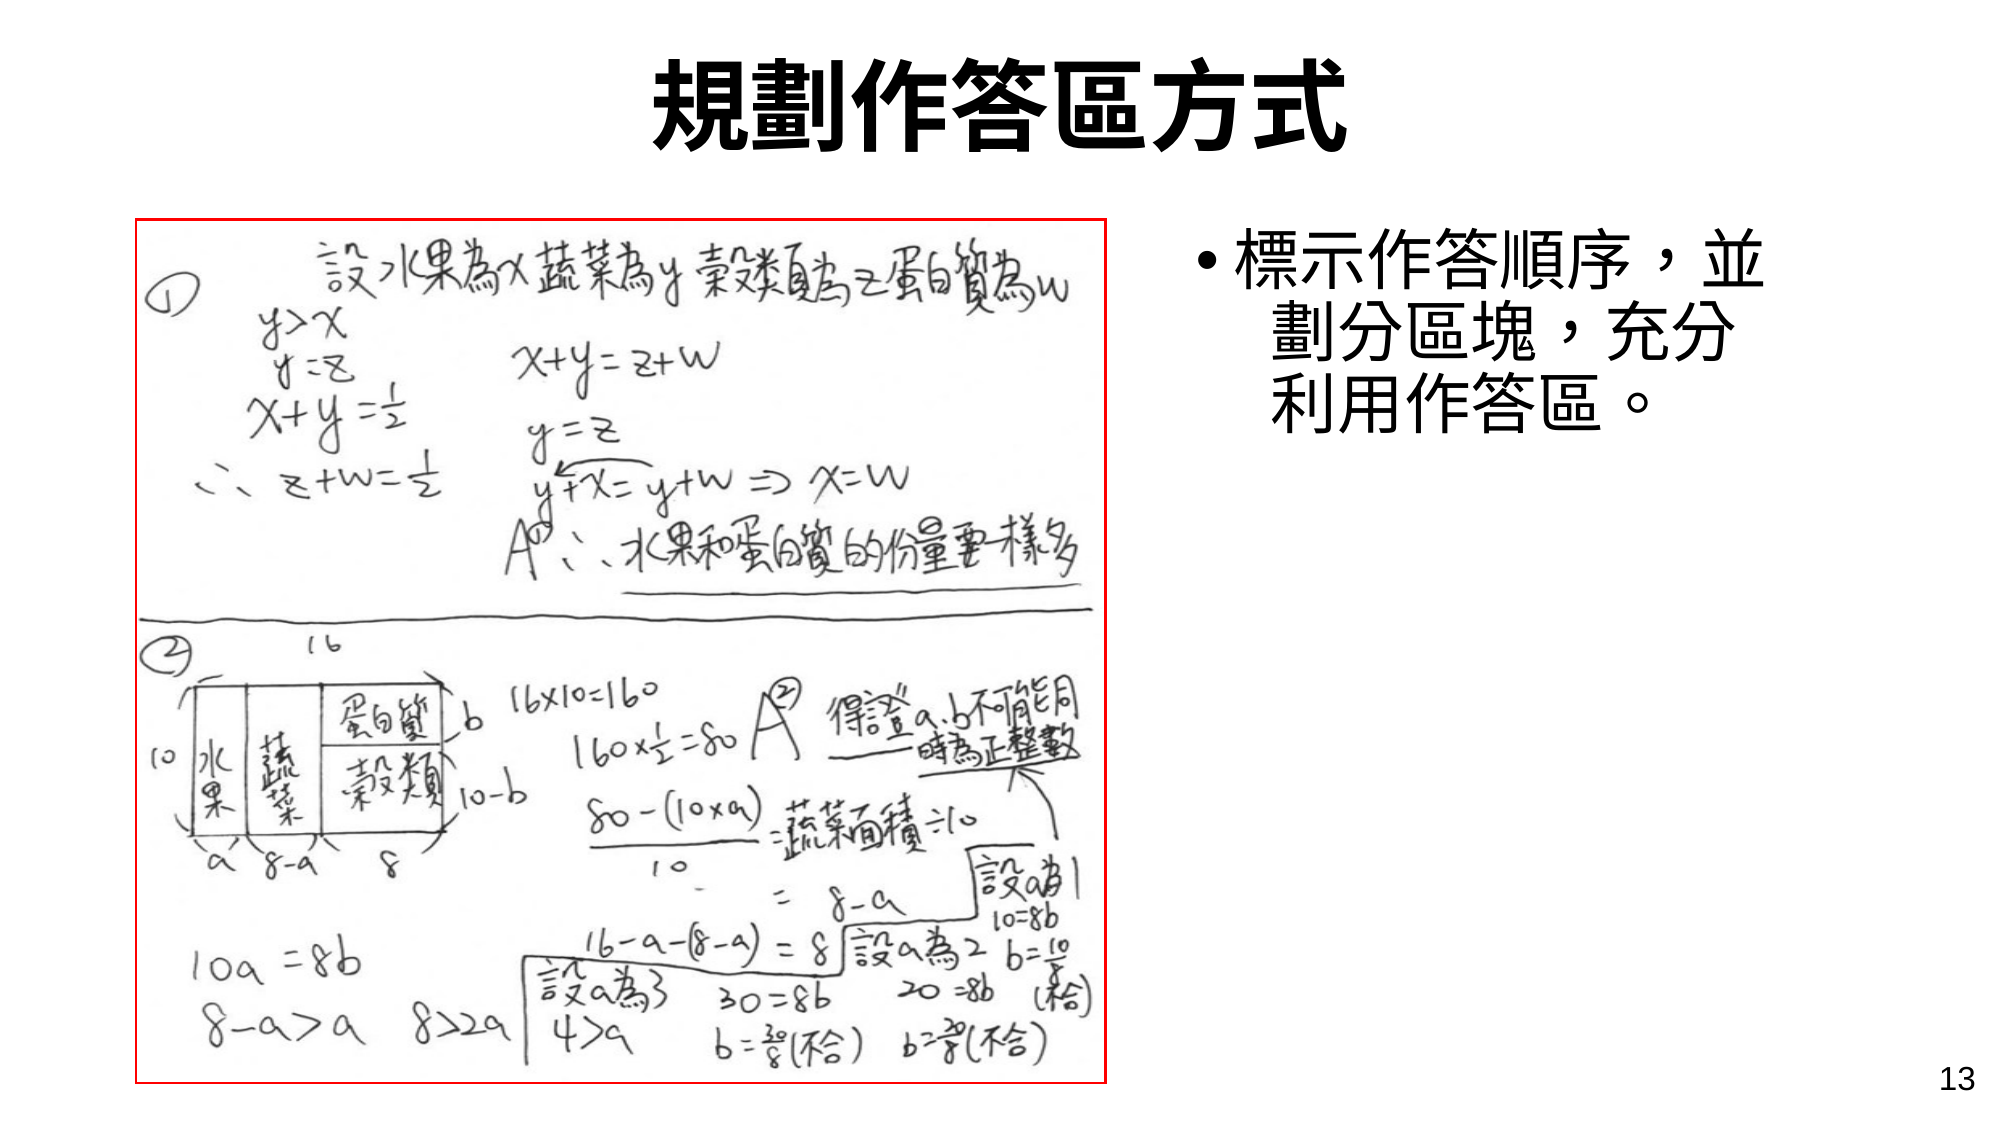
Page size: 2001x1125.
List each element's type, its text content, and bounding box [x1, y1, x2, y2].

text_box 13 [1923, 1047, 2000, 1108]
list 標示作答順序，並劃分區塊，充分利用作答區。 [1180, 219, 1805, 963]
picture [137, 220, 1104, 1082]
title 規劃作答區方式 [137, 2, 1863, 220]
